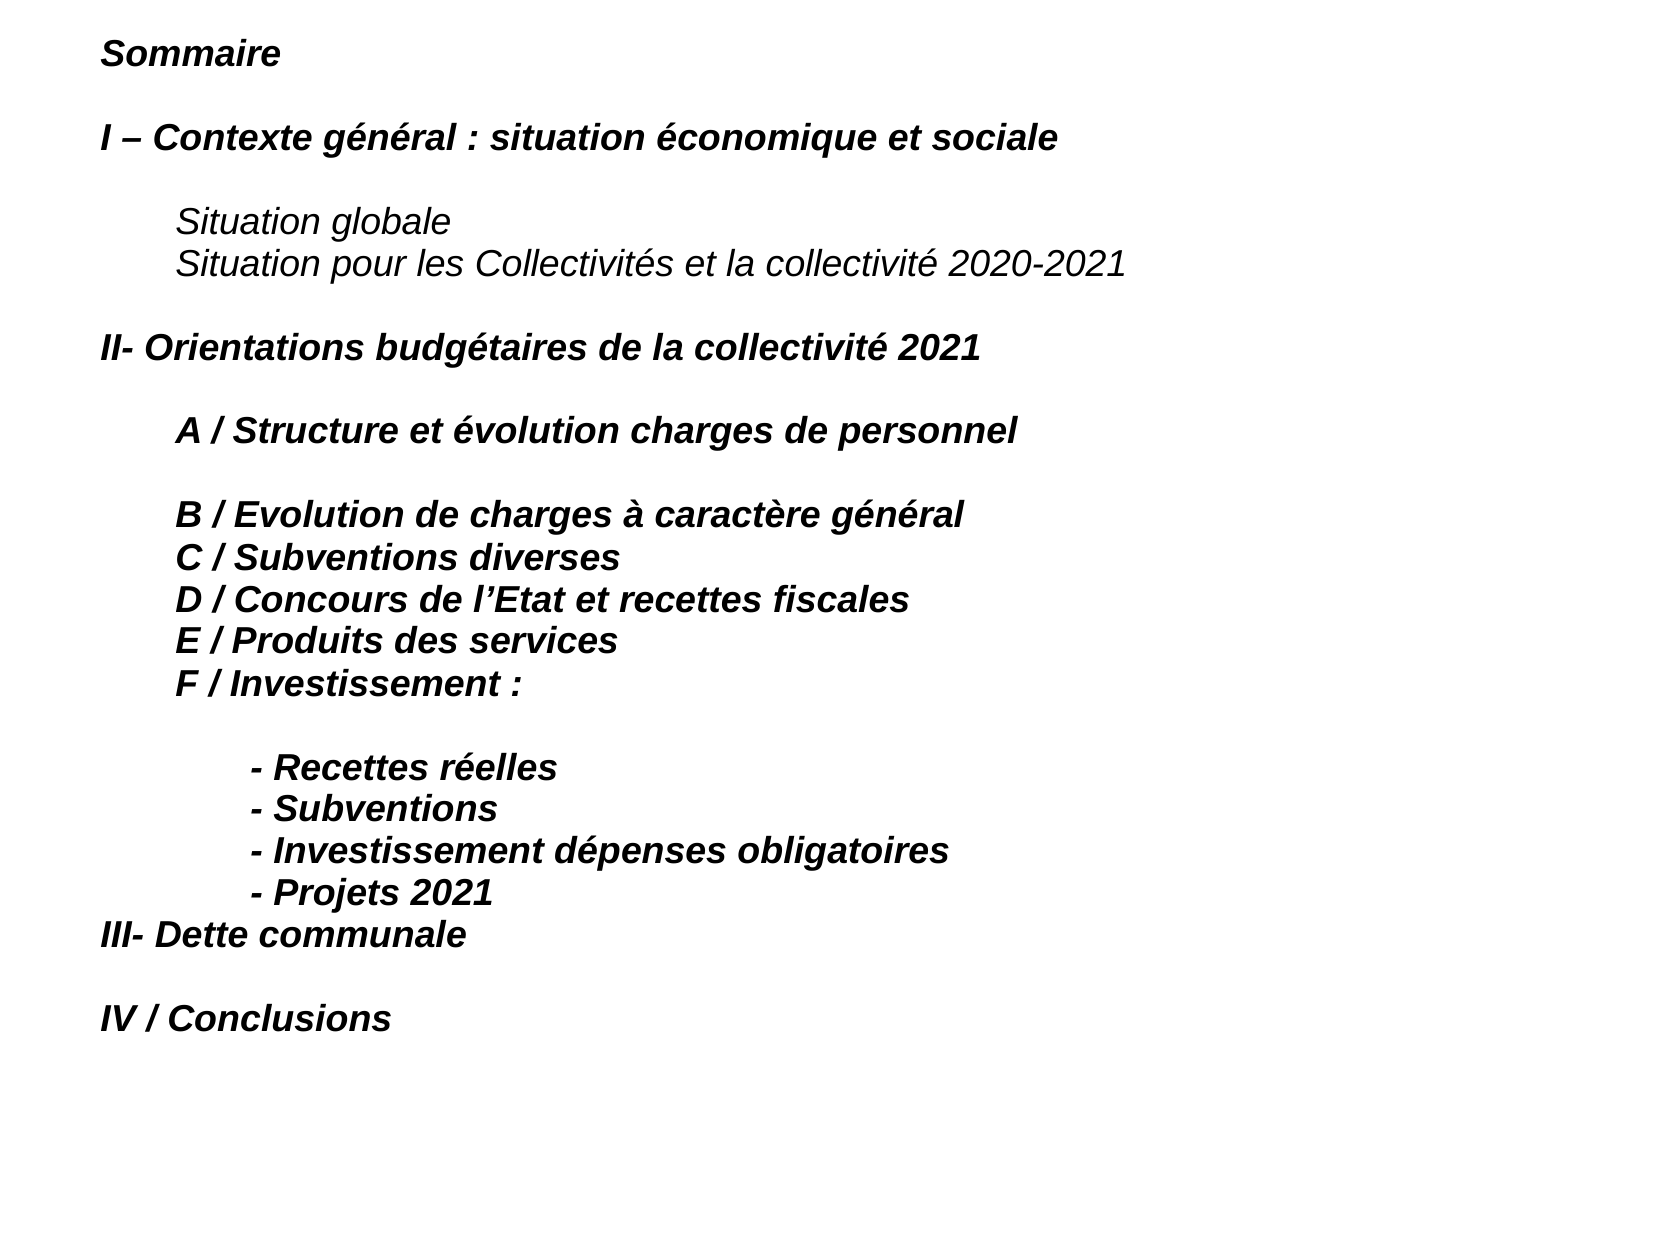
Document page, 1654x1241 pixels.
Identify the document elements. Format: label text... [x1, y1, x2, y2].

text_box Sommaire I – Contexte général : situation économique et sociale Situation globale Situation pour les Collectivités et la collectivité 2020-2021 II- Orientations budgétaires de la collectivité 2021 A / Structure et évolution charges de personnel B / Evolution de charges à caractère général C / Subventions diverses D / Concours de l’Etat et recettes fiscales E / Produits des services F / Investissement : - Recettes réelles - Subventions - Investissement dépenses obligatoires - Projets 2021 III- Dette communale IV / Conclusions [85, 24, 1576, 1172]
